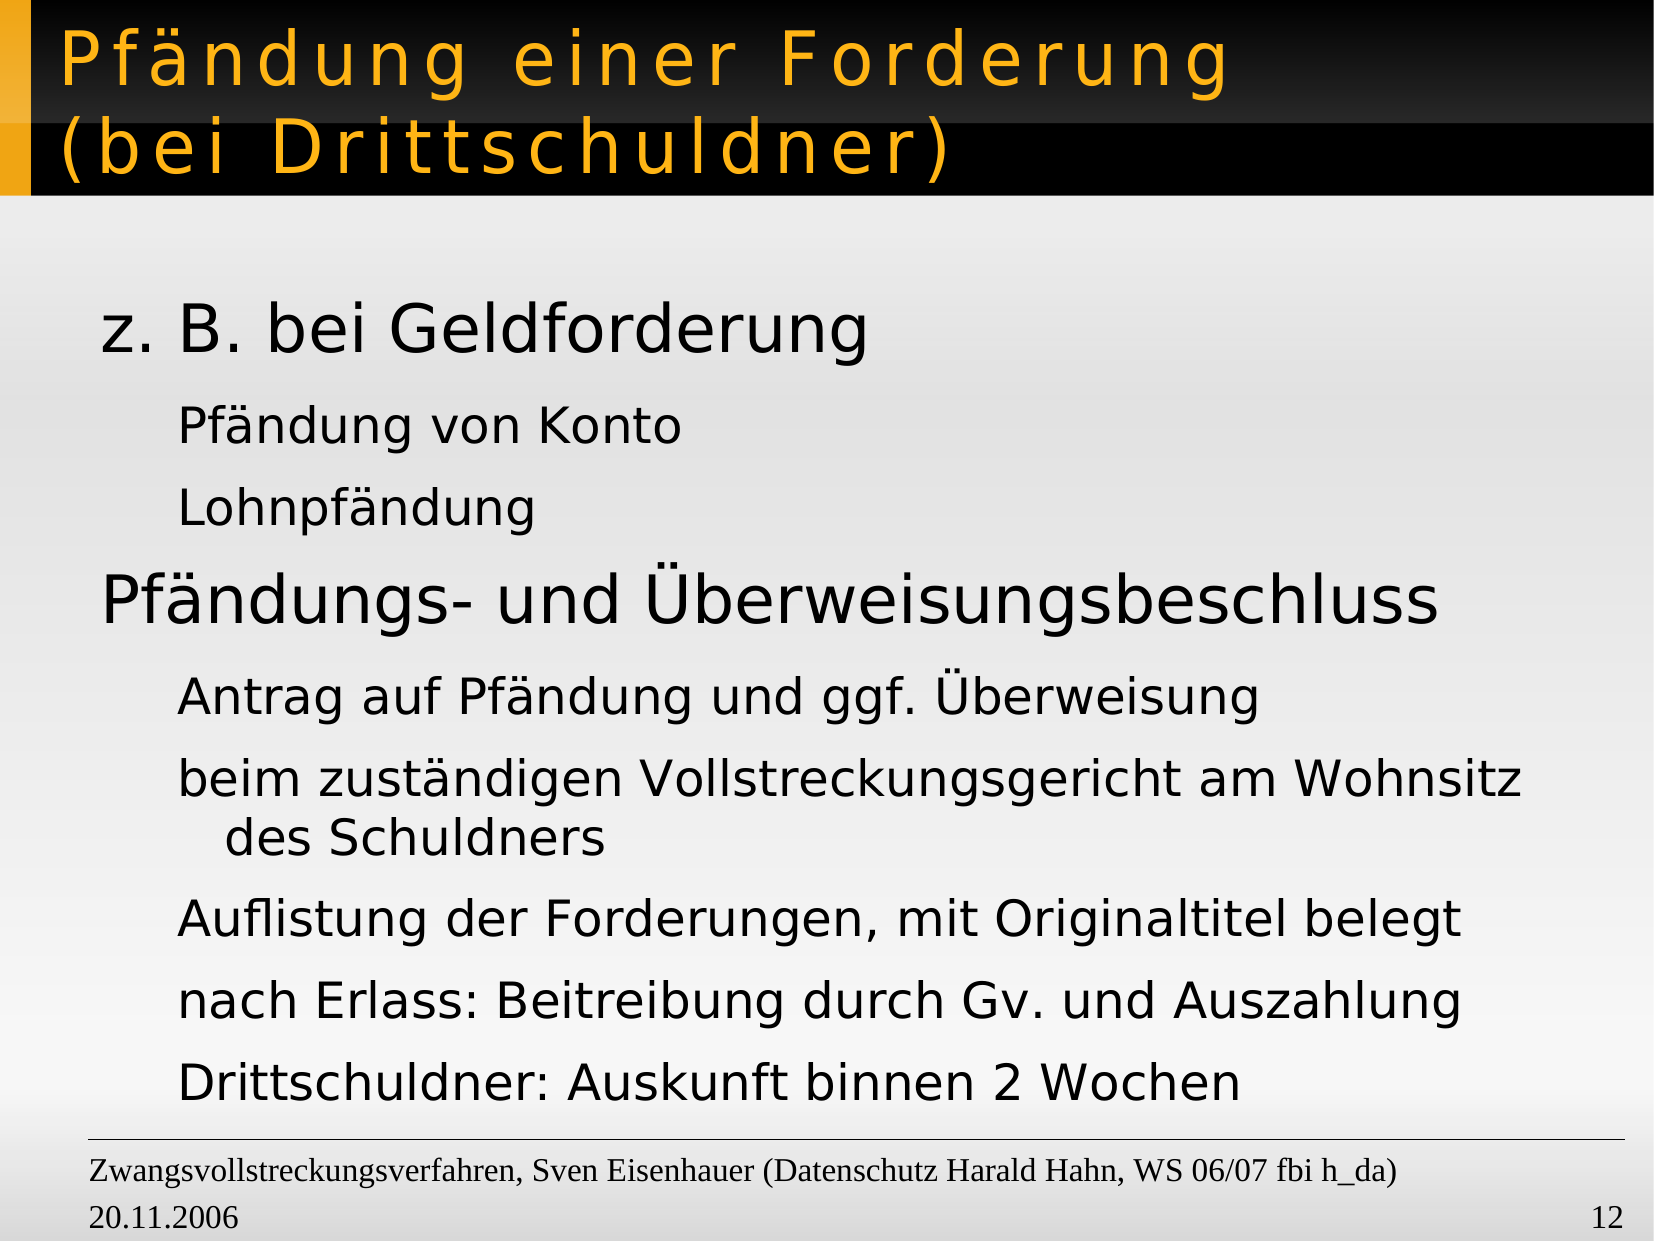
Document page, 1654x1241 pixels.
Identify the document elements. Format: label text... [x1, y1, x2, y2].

picture [0, 0, 1654, 1241]
list z. B. bei Geldforderung Pfändung von Konto Lohnpfändung Pfändungs- und Überweisungsbeschluss Antrag auf Pfändung und ggf. Überweisung beim zuständigen Vollstreckungsgericht am Wohnsitz des Schuldners Auflistung der Forderungen, mit Originaltitel belegt nach Erlass: Beitreibung durch Gv. und Auszahlung Drittschuldner: Auskunft binnen 2 Wochen [82, 290, 1571, 1123]
title Pfändung einer Forderung (bei Drittschuldner) [59, 16, 1625, 191]
